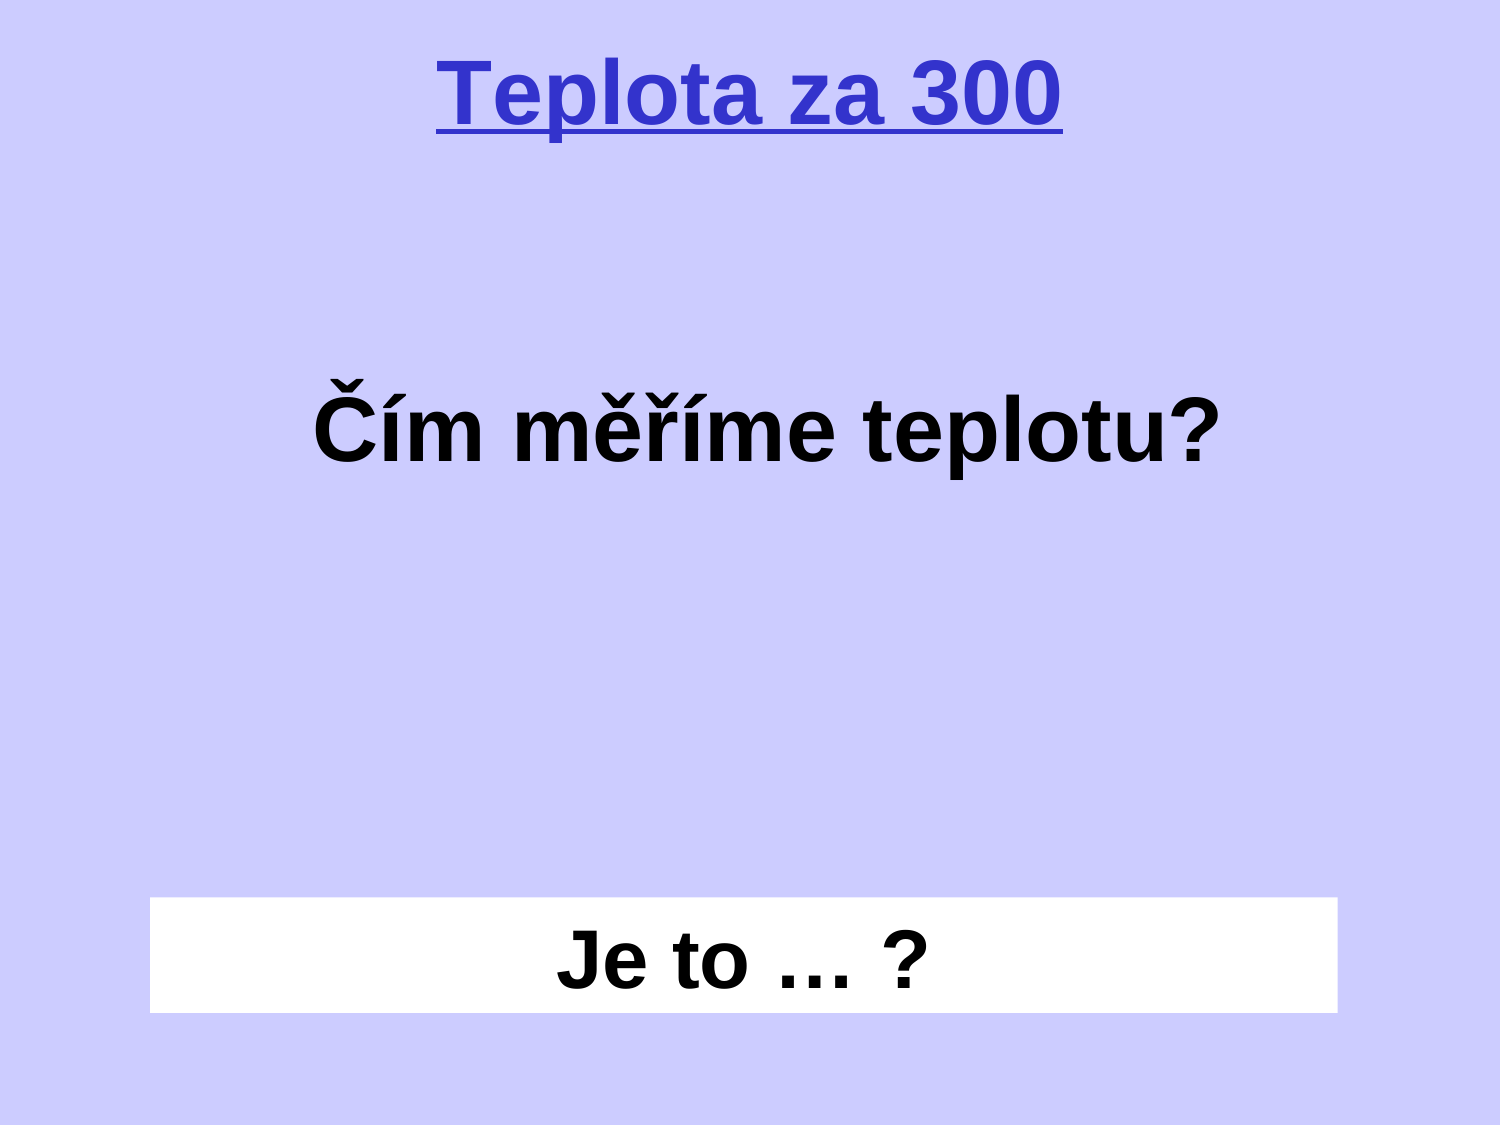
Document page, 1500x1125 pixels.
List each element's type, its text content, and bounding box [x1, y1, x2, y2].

text_box Čím měříme teplotu? [112, 361, 1426, 488]
text_box Teplota za 300 [0, 24, 1500, 151]
text_box Je to … ? [150, 897, 1338, 1013]
